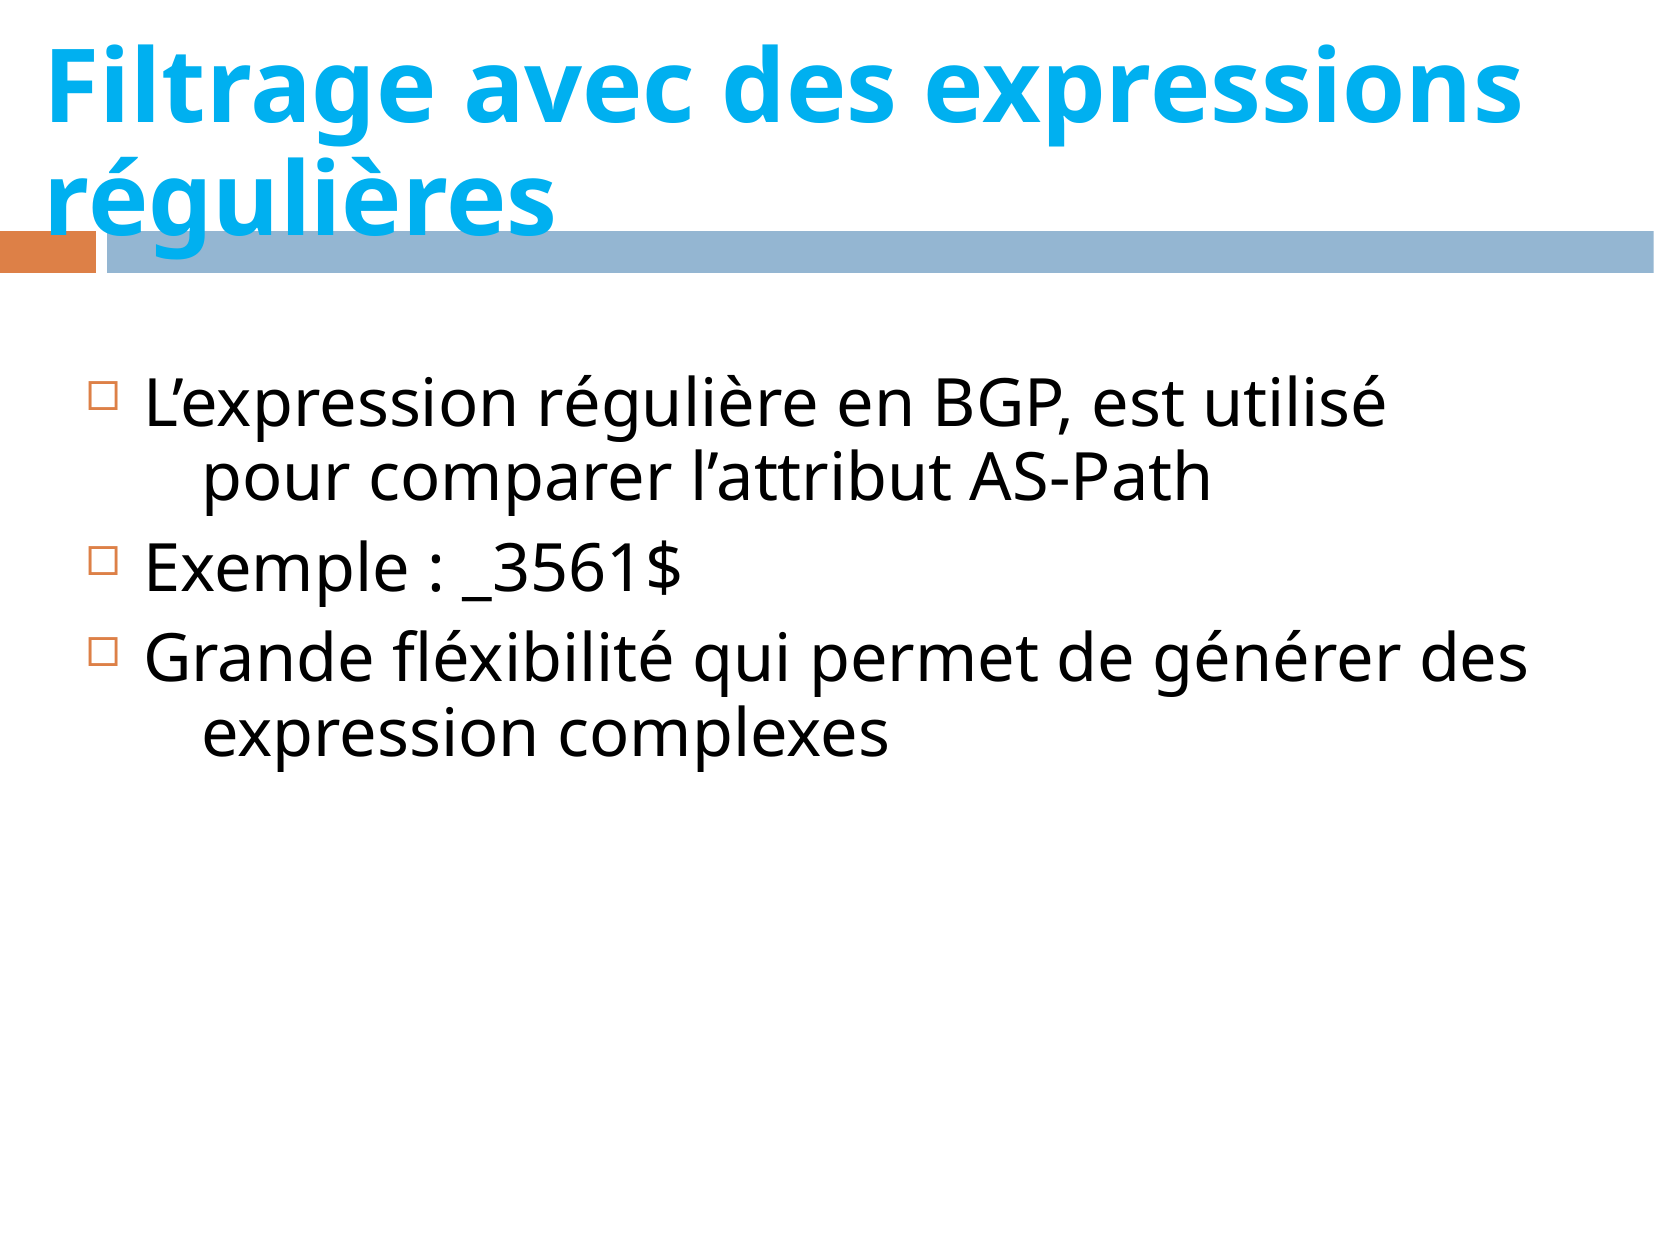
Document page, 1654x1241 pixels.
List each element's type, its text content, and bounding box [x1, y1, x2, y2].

list L’expression régulière en BGP, est utilisé pour comparer l’attribut AS-Path Exemple : _3561$ Grande fléxibilité qui permet de générer des expression complexes [69, 358, 1572, 1034]
title Filtrage avec des expressions régulières [27, 14, 1627, 275]
